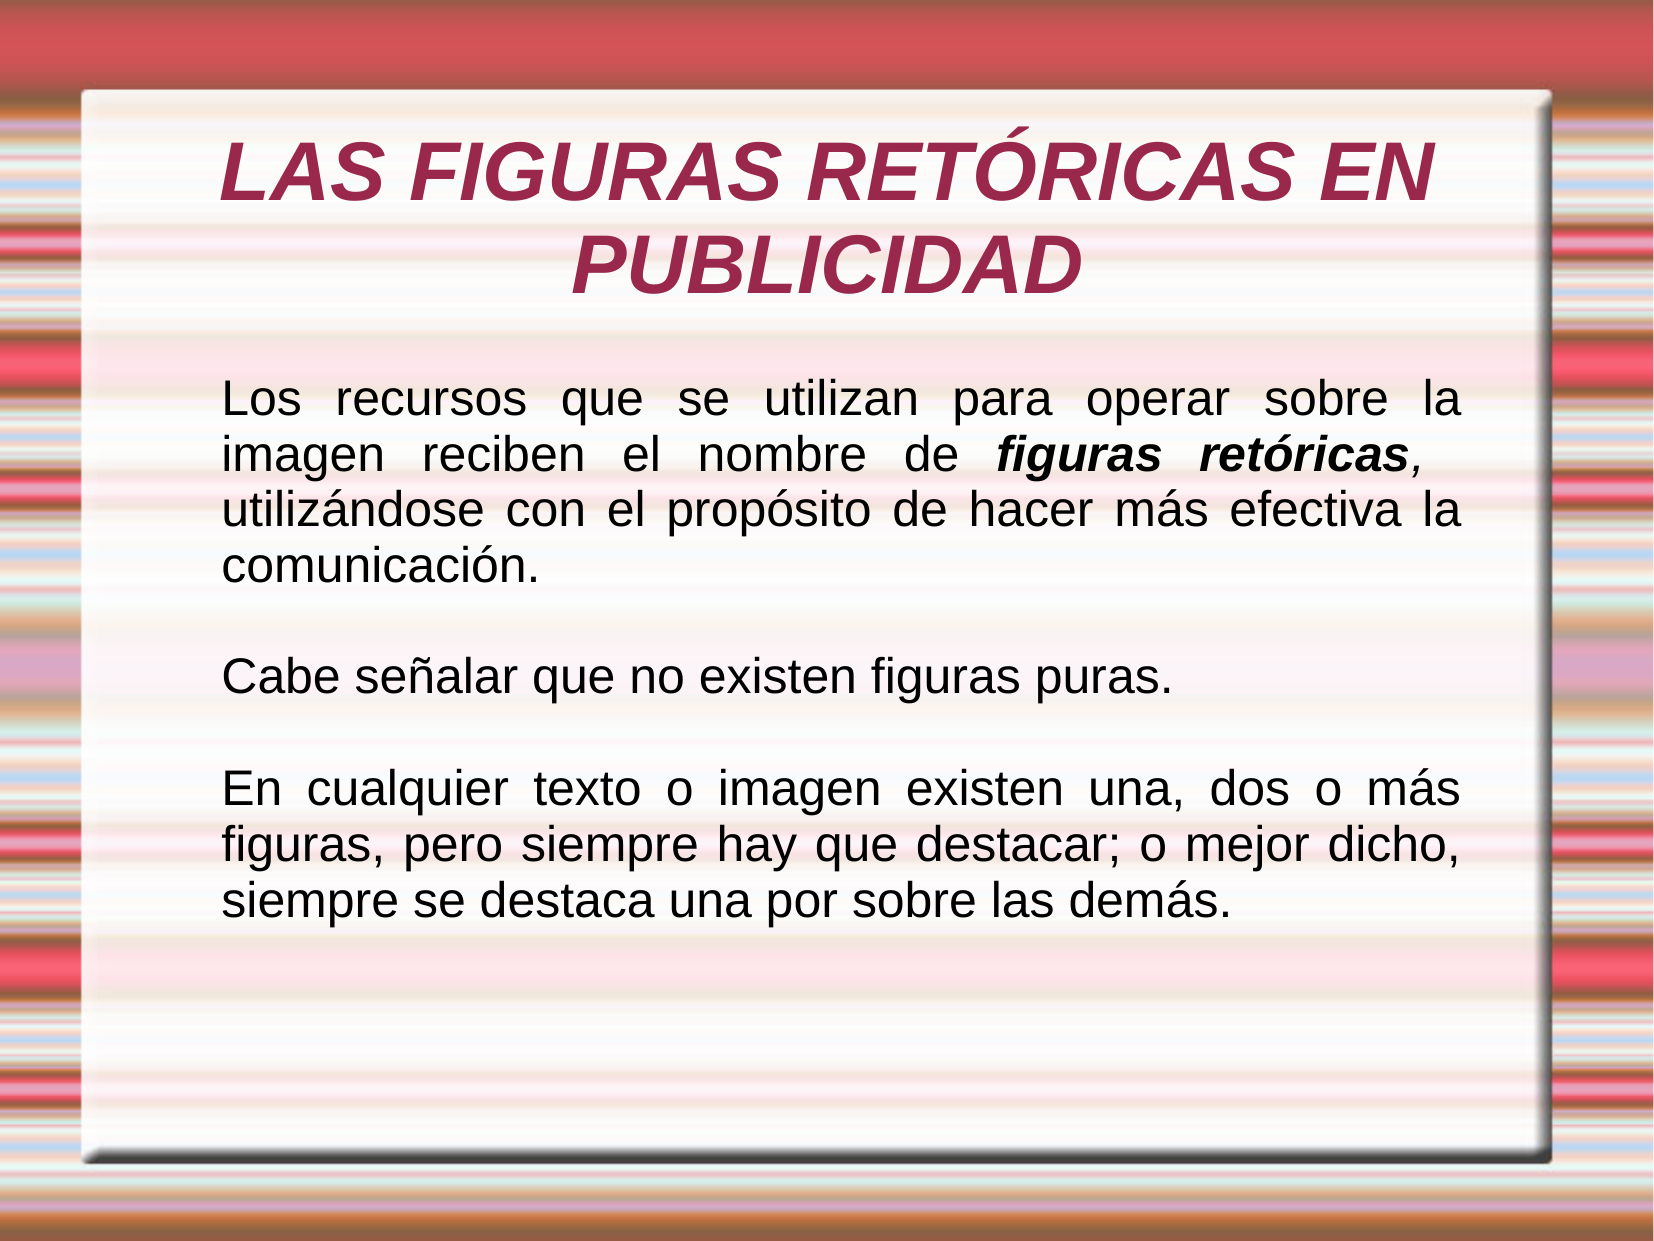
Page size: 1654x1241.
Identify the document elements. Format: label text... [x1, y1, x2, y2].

title LAS FIGURAS RETÓRICAS EN PUBLICIDAD [121, 122, 1534, 315]
picture [0, 0, 1654, 1241]
text_box Los recursos que se utilizan para operar sobre la imagen reciben el nombre de figuras retóricas, utilizándose con el propósito de hacer más efectiva la comunicación. Cabe señalar que no existen figuras puras. En cualquier texto o imagen existen una, dos o más figuras, pero siempre hay que destacar; o mejor dicho, siempre se destaca una por sobre las demás. [206, 362, 1477, 937]
